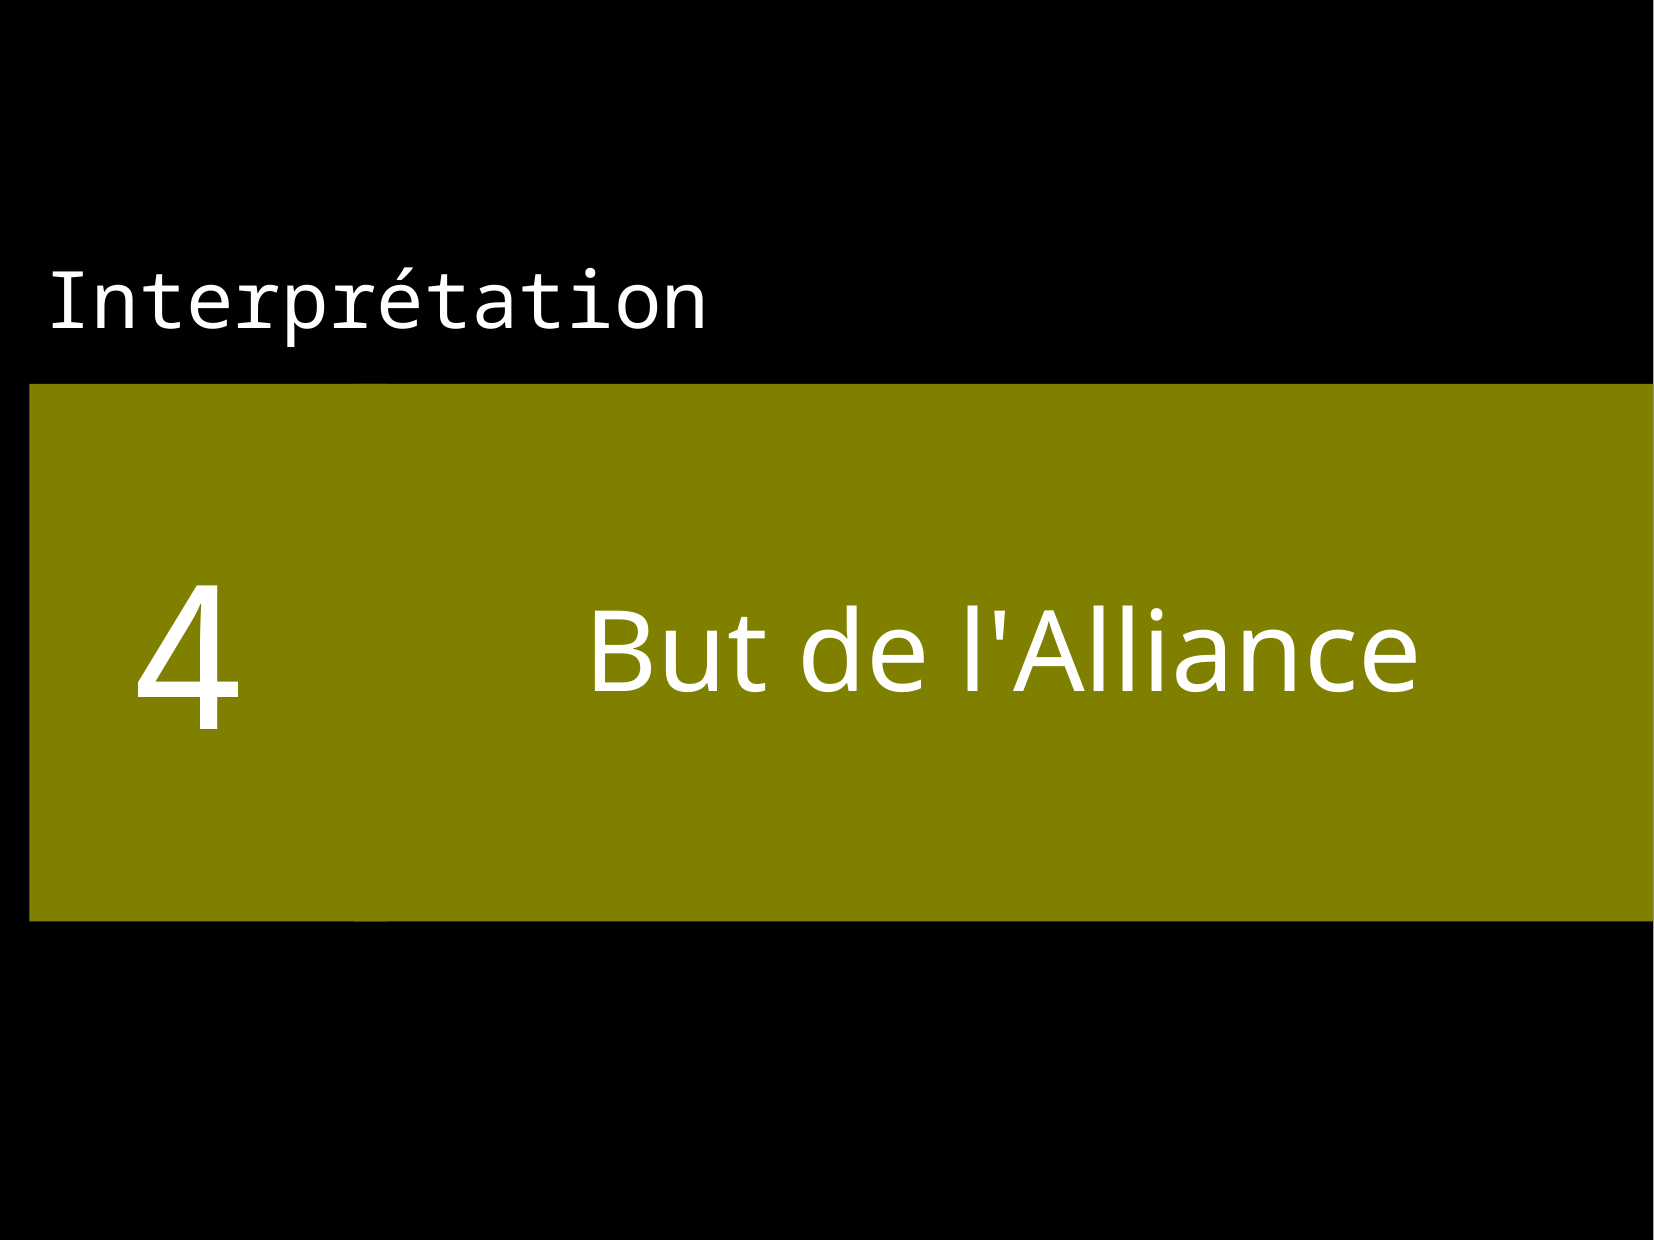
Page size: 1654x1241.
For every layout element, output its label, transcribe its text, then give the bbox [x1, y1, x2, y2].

text_box 4 [114, 507, 254, 796]
text_box Interprétation [29, 236, 1372, 360]
text_box [29, 383, 354, 922]
text_box But de l'Alliance [354, 383, 1654, 922]
